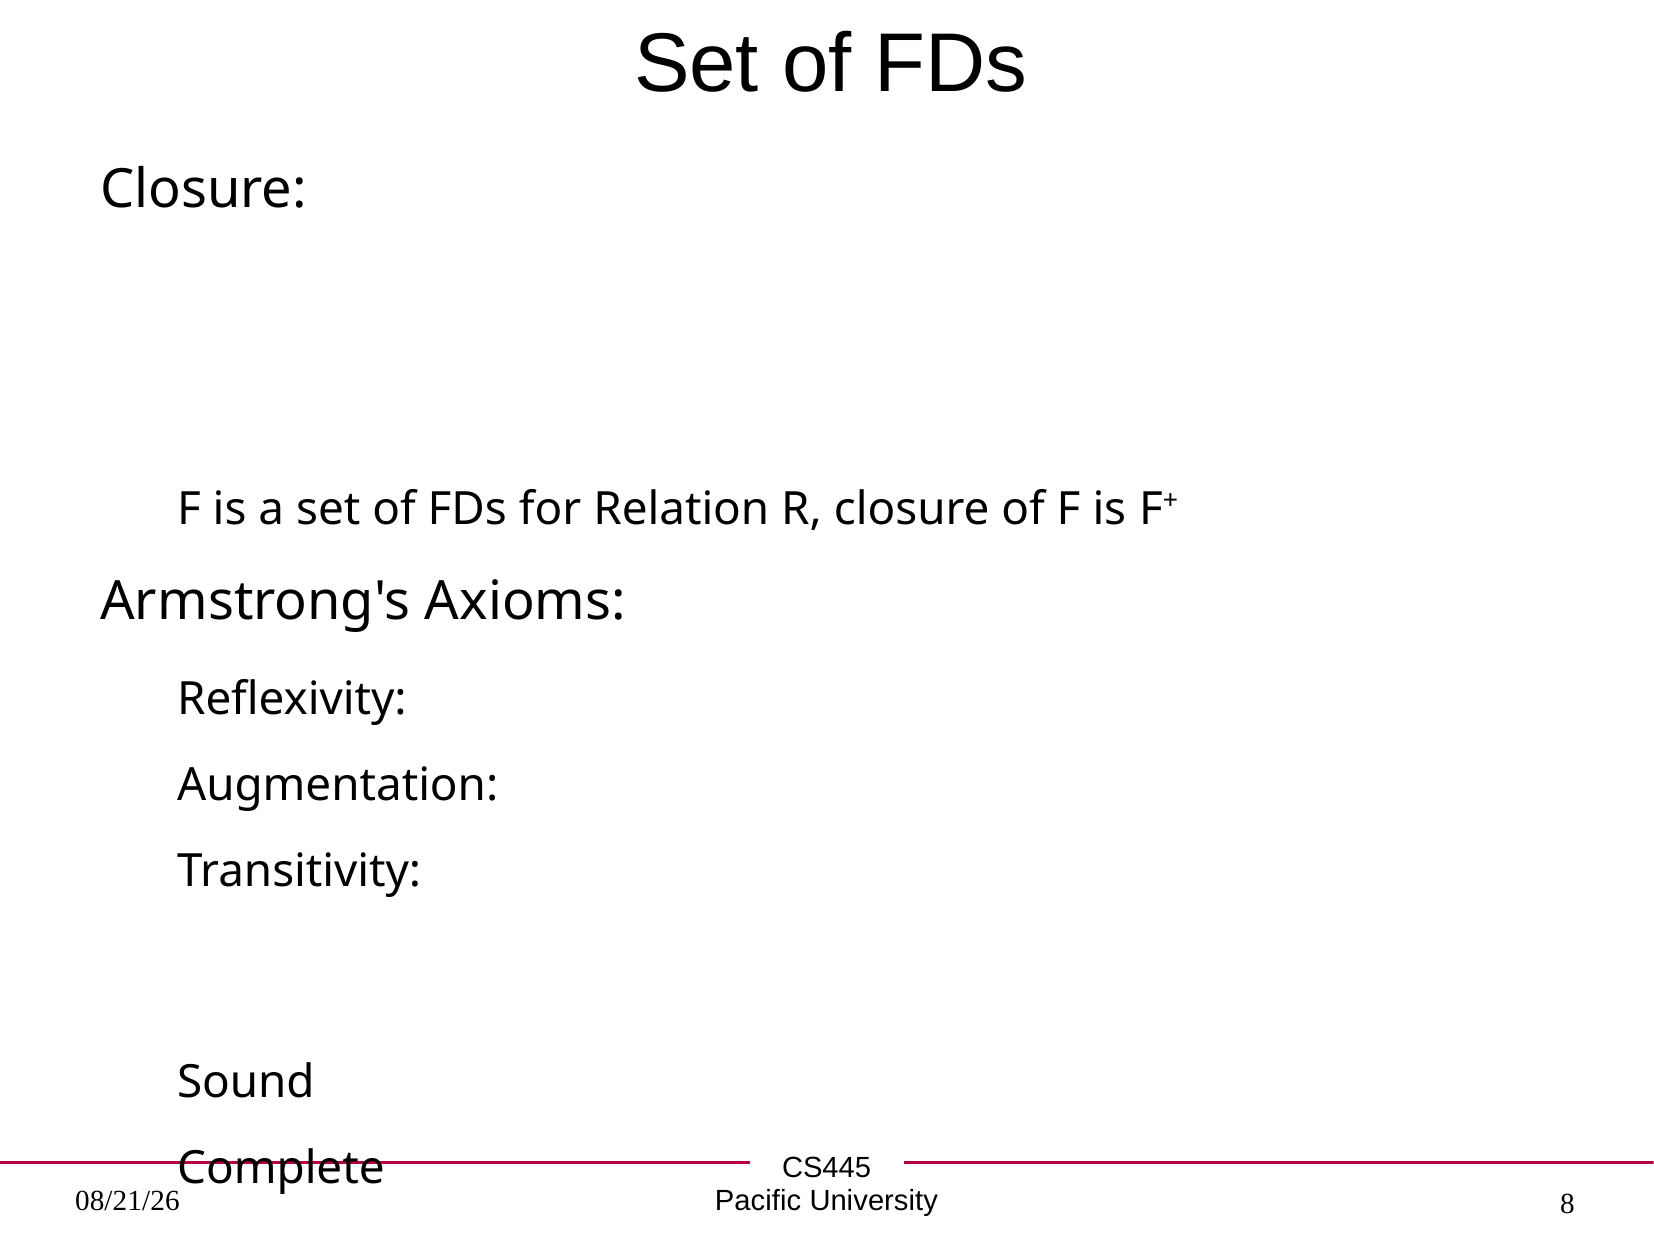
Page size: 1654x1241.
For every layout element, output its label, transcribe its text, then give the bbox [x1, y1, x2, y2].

list Closure: F is a set of FDs for Relation R, closure of F is F+ Armstrong's Axioms: Reflexivity: Augmentation: Transitivity: Sound Complete [82, 150, 1571, 1111]
title Set of FDs [86, 15, 1576, 109]
